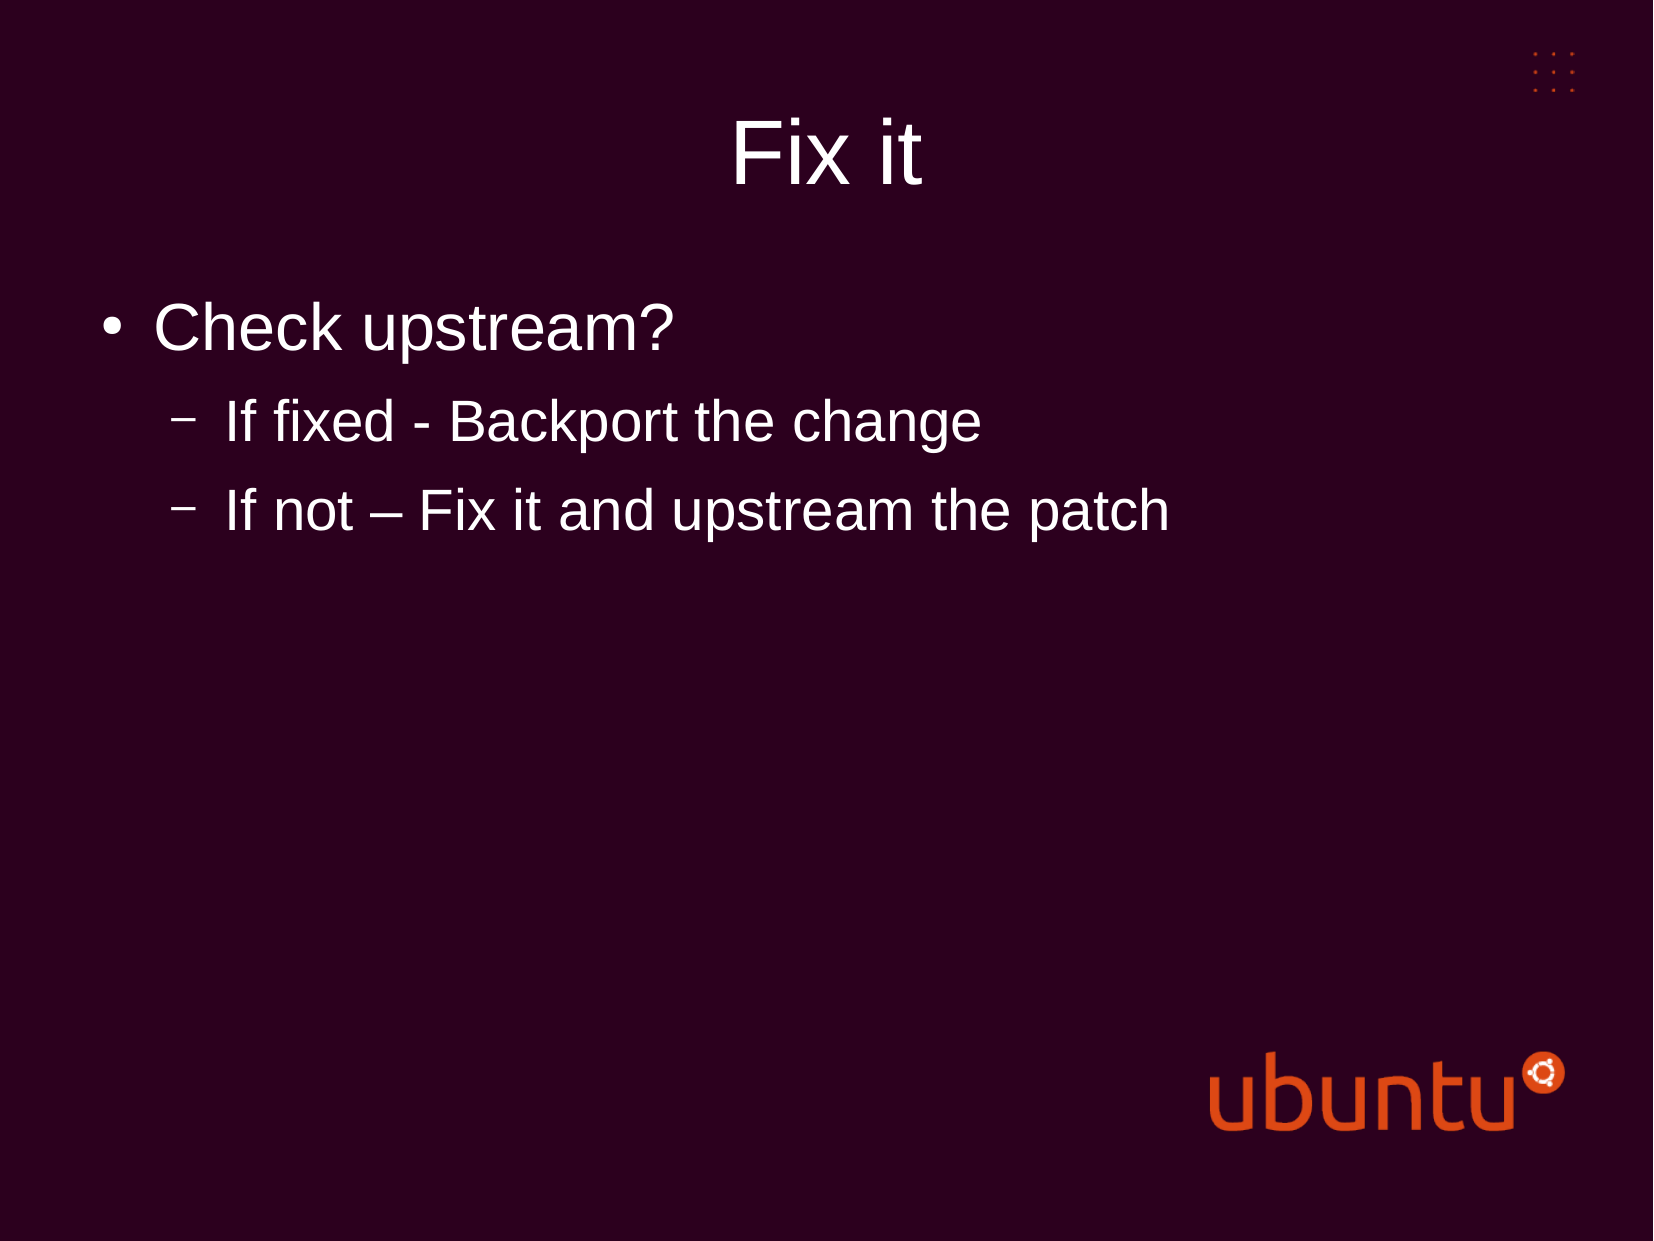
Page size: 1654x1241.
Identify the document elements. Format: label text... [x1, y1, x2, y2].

picture [1571, 49, 1575, 94]
list Check upstream? If fixed - Backport the change If not – Fix it and upstream the patch [82, 290, 1571, 1010]
title Fix it [82, 49, 1571, 257]
picture [1121, 960, 1653, 1223]
